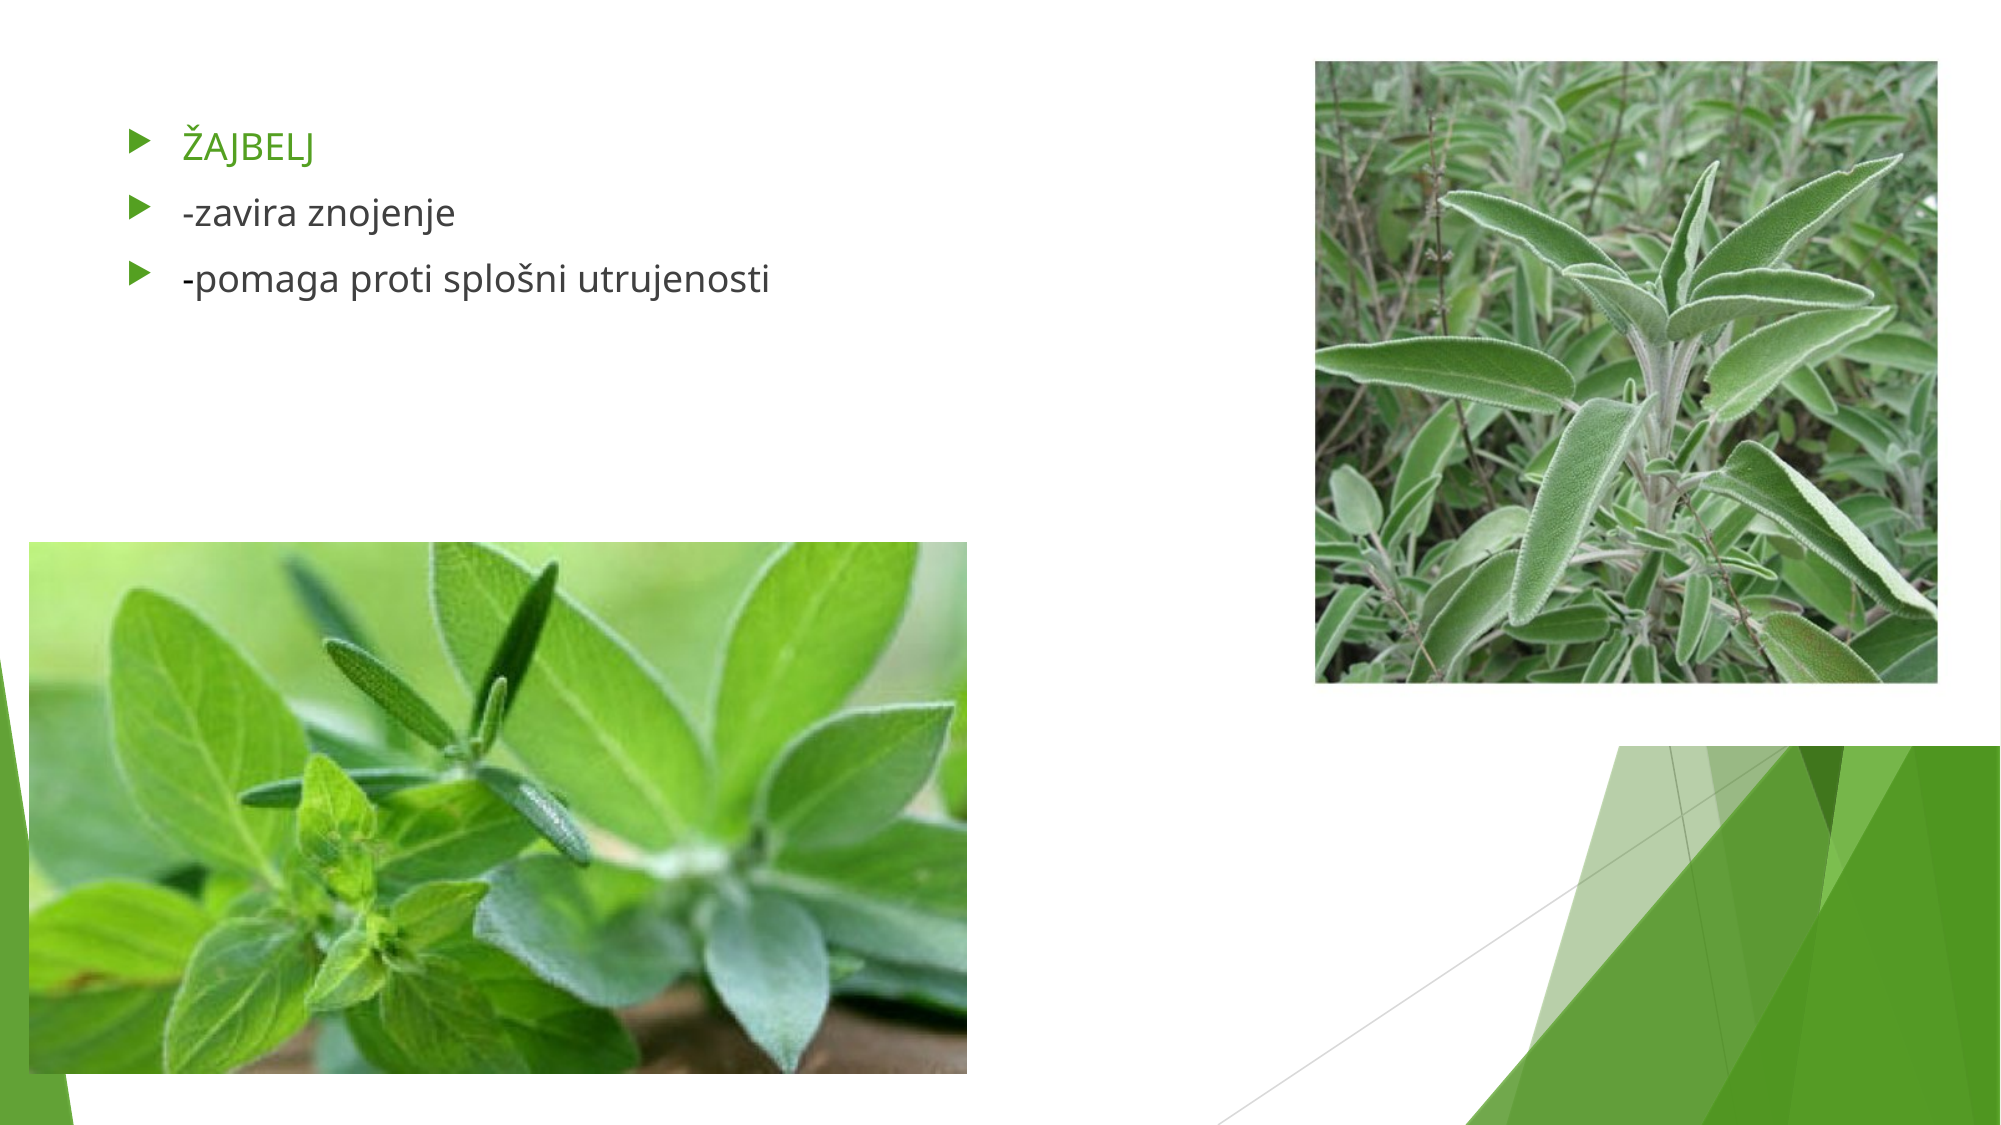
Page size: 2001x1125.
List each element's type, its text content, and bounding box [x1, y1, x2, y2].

picture [29, 542, 967, 1074]
list ŽAJBELJ -zavira znojenje -pomaga proti splošni utrujenosti [111, 115, 1522, 992]
picture [1253, 0, 2000, 747]
